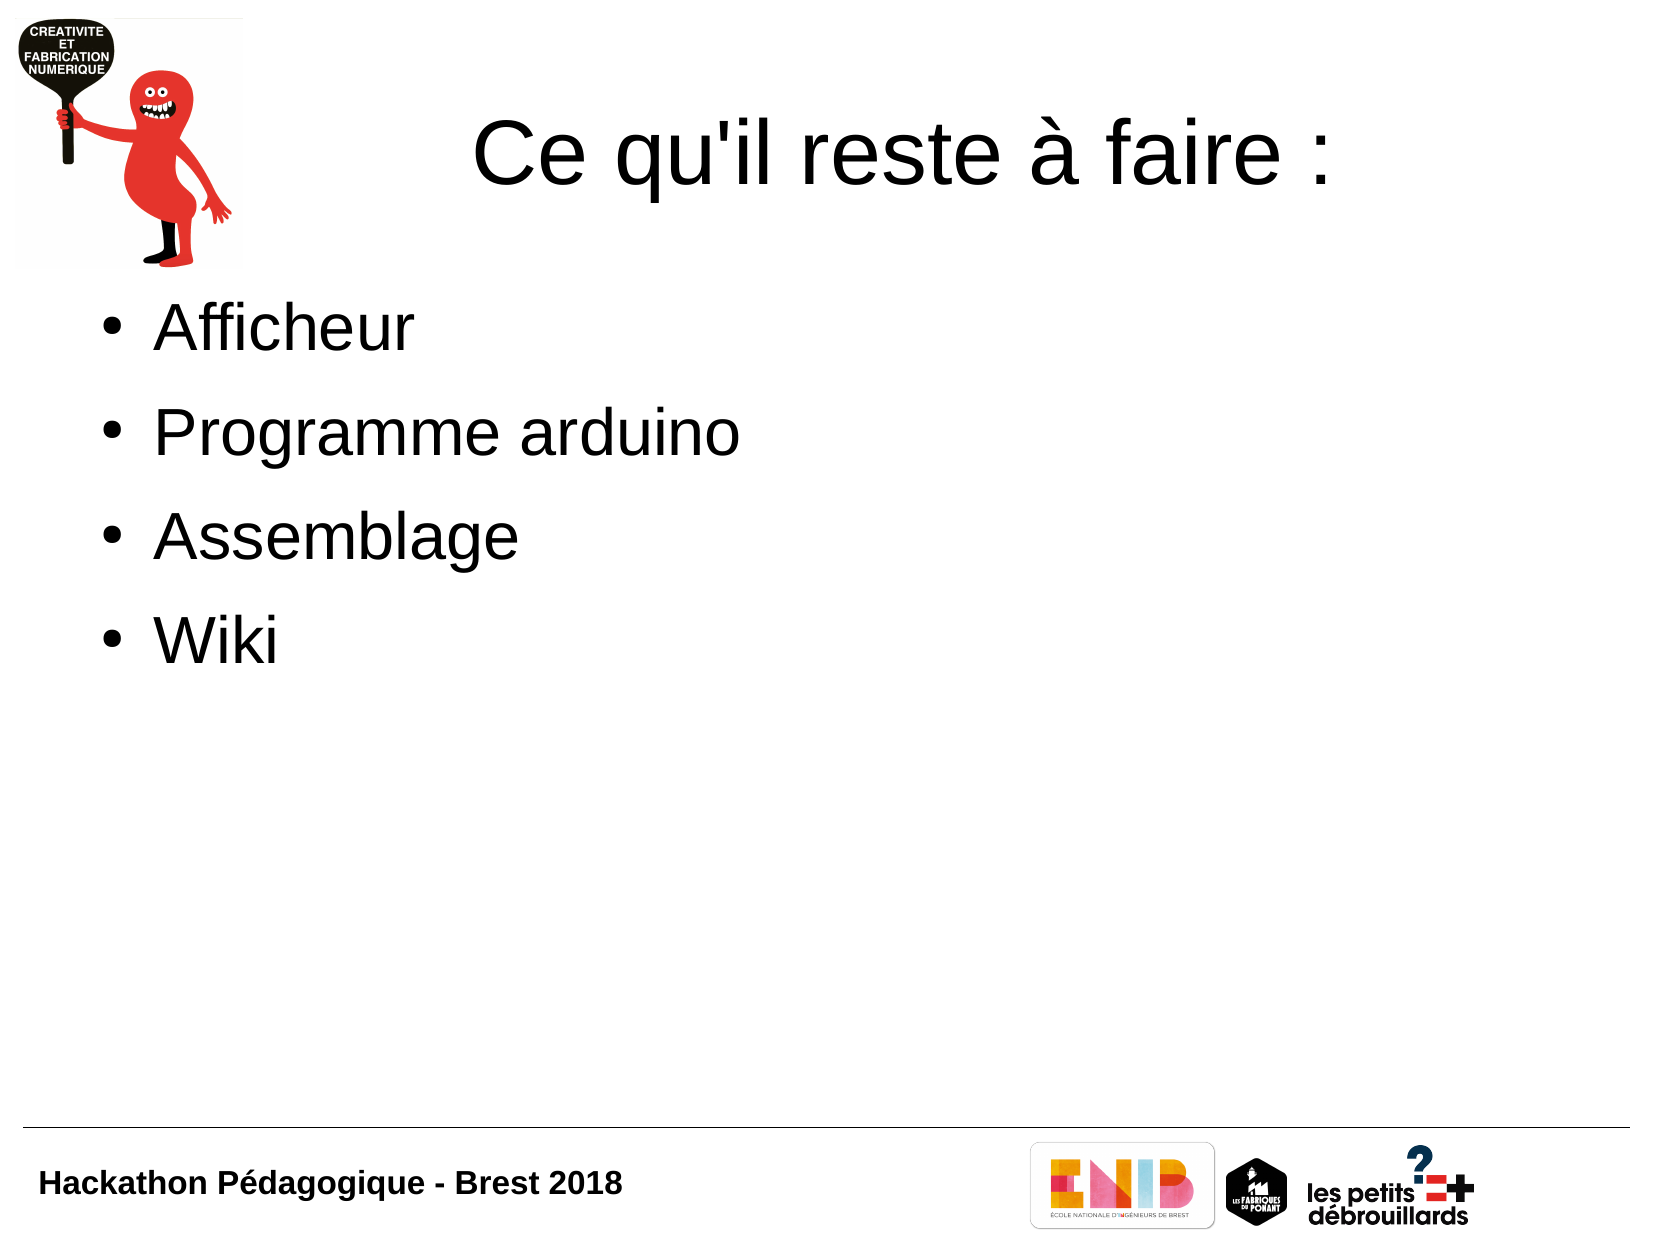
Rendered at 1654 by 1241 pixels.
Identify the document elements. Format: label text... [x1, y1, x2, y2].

title Ce qu'il reste à faire : [236, 49, 1571, 257]
list Afficheur Programme arduino Assemblage Wiki [82, 290, 1571, 1109]
picture [1308, 1145, 1474, 1225]
picture [15, 18, 243, 269]
picture [1015, 1127, 1287, 1241]
text_box Hackathon Pédagogique - Brest 2018 [23, 1157, 945, 1211]
